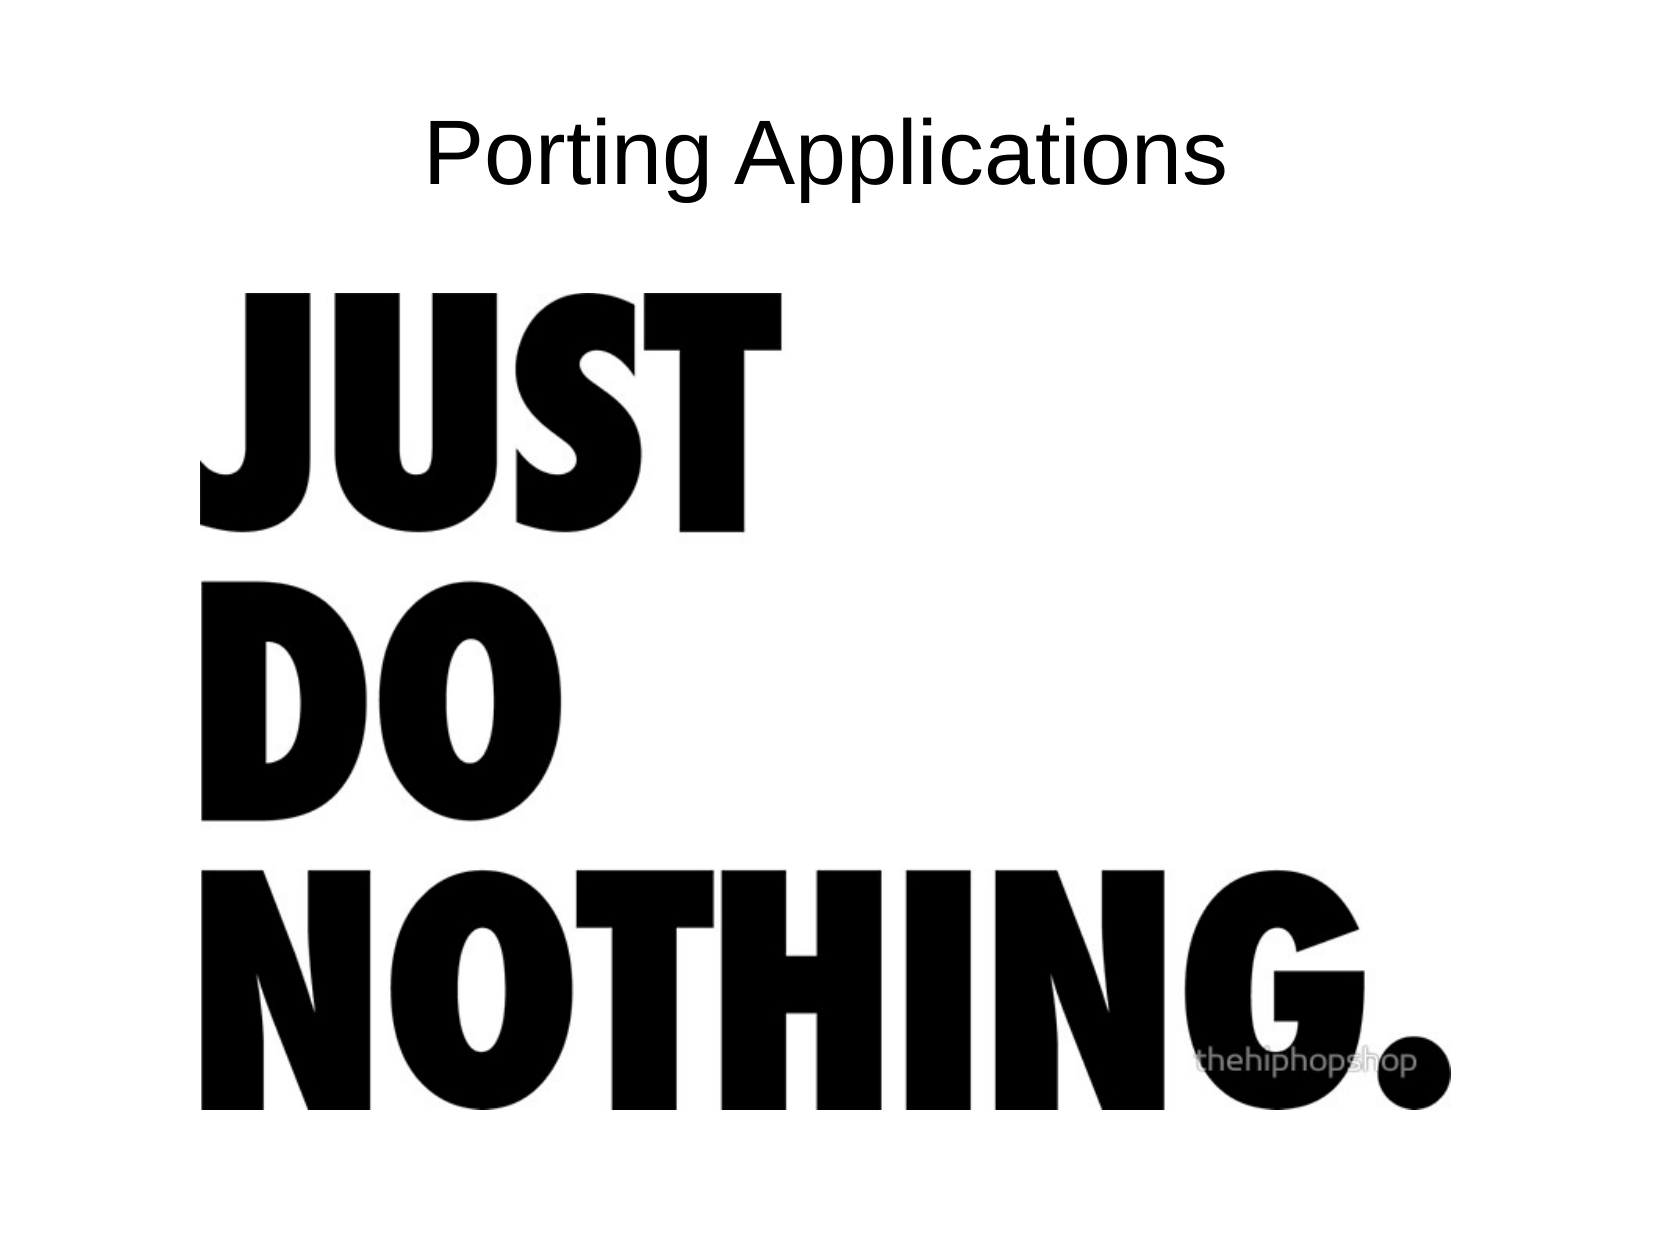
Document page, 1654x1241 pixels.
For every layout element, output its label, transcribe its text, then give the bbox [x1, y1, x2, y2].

title Porting Applications [82, 49, 1571, 257]
picture [200, 293, 1451, 1110]
